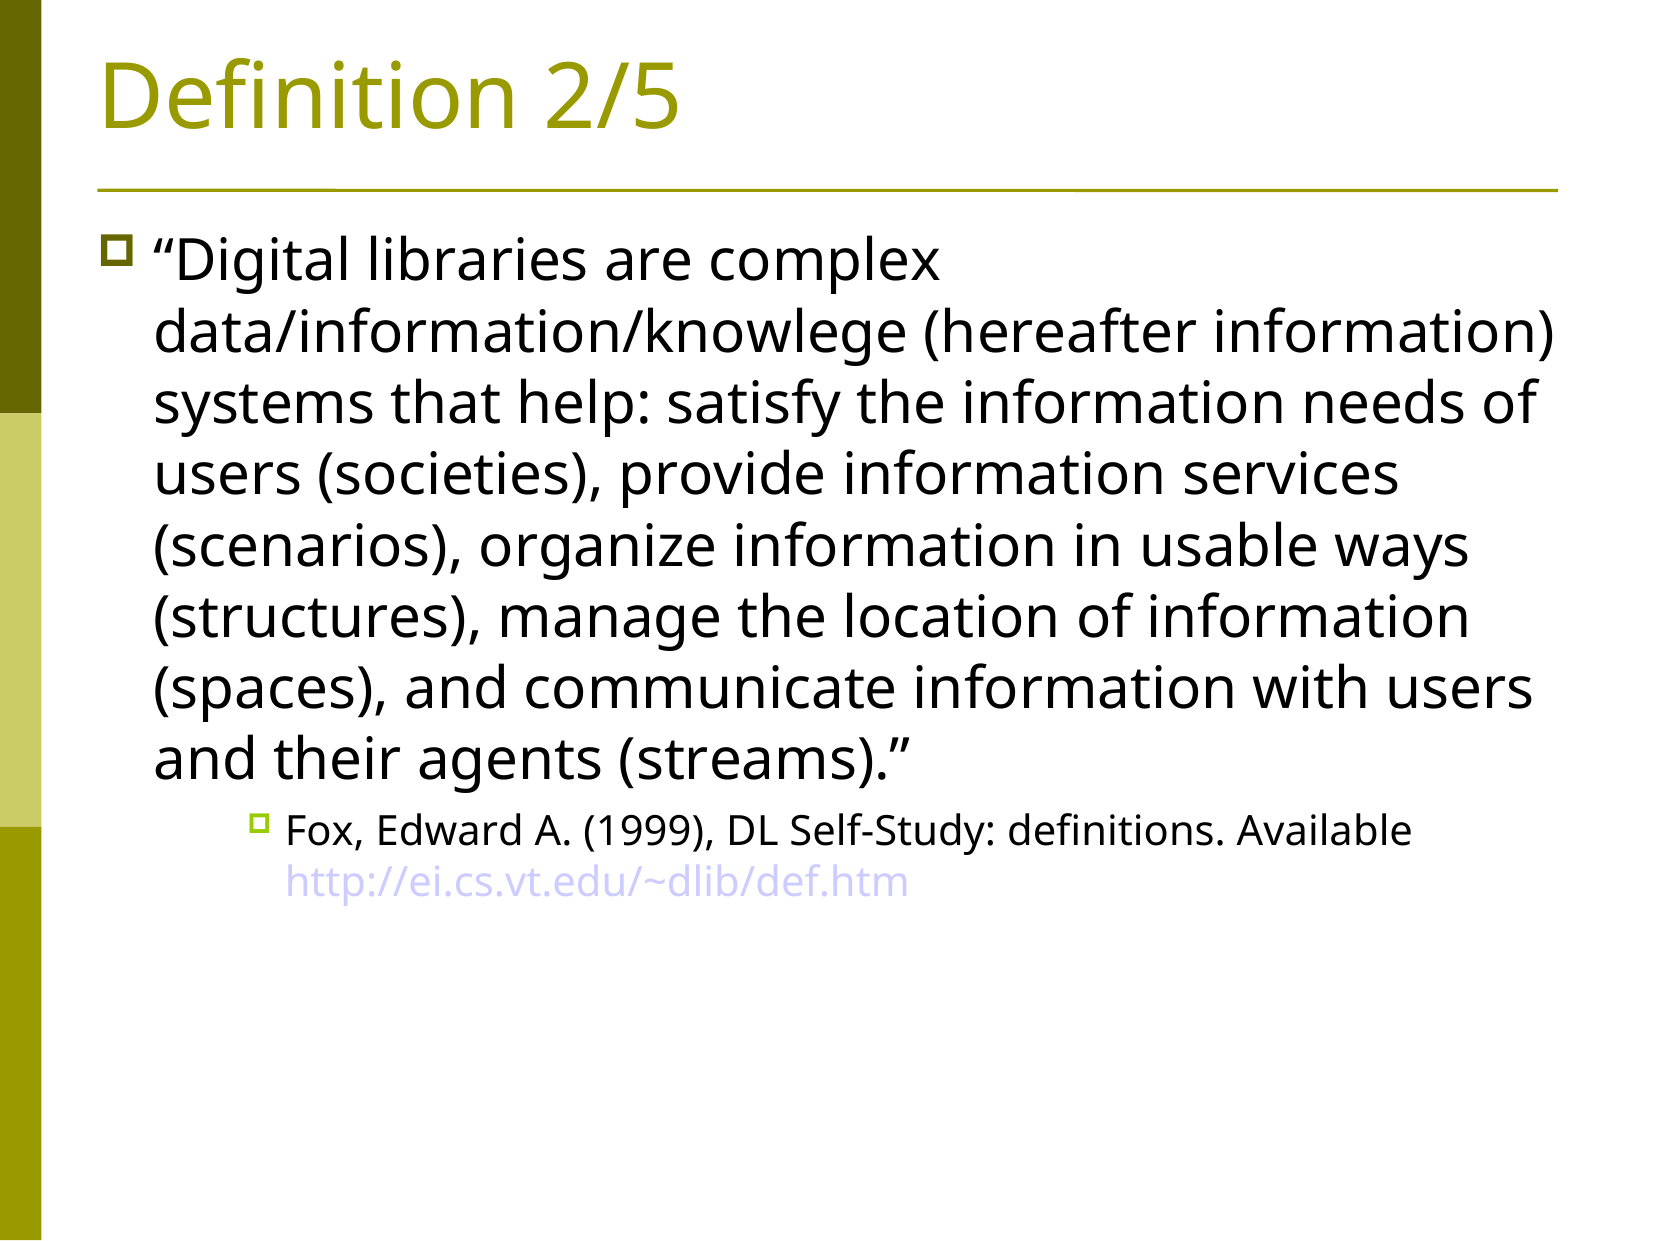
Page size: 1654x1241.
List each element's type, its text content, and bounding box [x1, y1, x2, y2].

list “Digital libraries are complex data/information/knowlege (hereafter information) systems that help: satisfy the information needs of users (societies), provide information services (scenarios), organize information in usable ways (structures), manage the location of information (spaces), and communicate information with users and their agents (streams).” Fox, Edward A. (1999), DL Self-Study: definitions. Available http://ei.cs.vt.edu/~dlib/def.htm [82, 216, 1571, 1124]
title Definition 2/5 [82, 0, 1571, 164]
